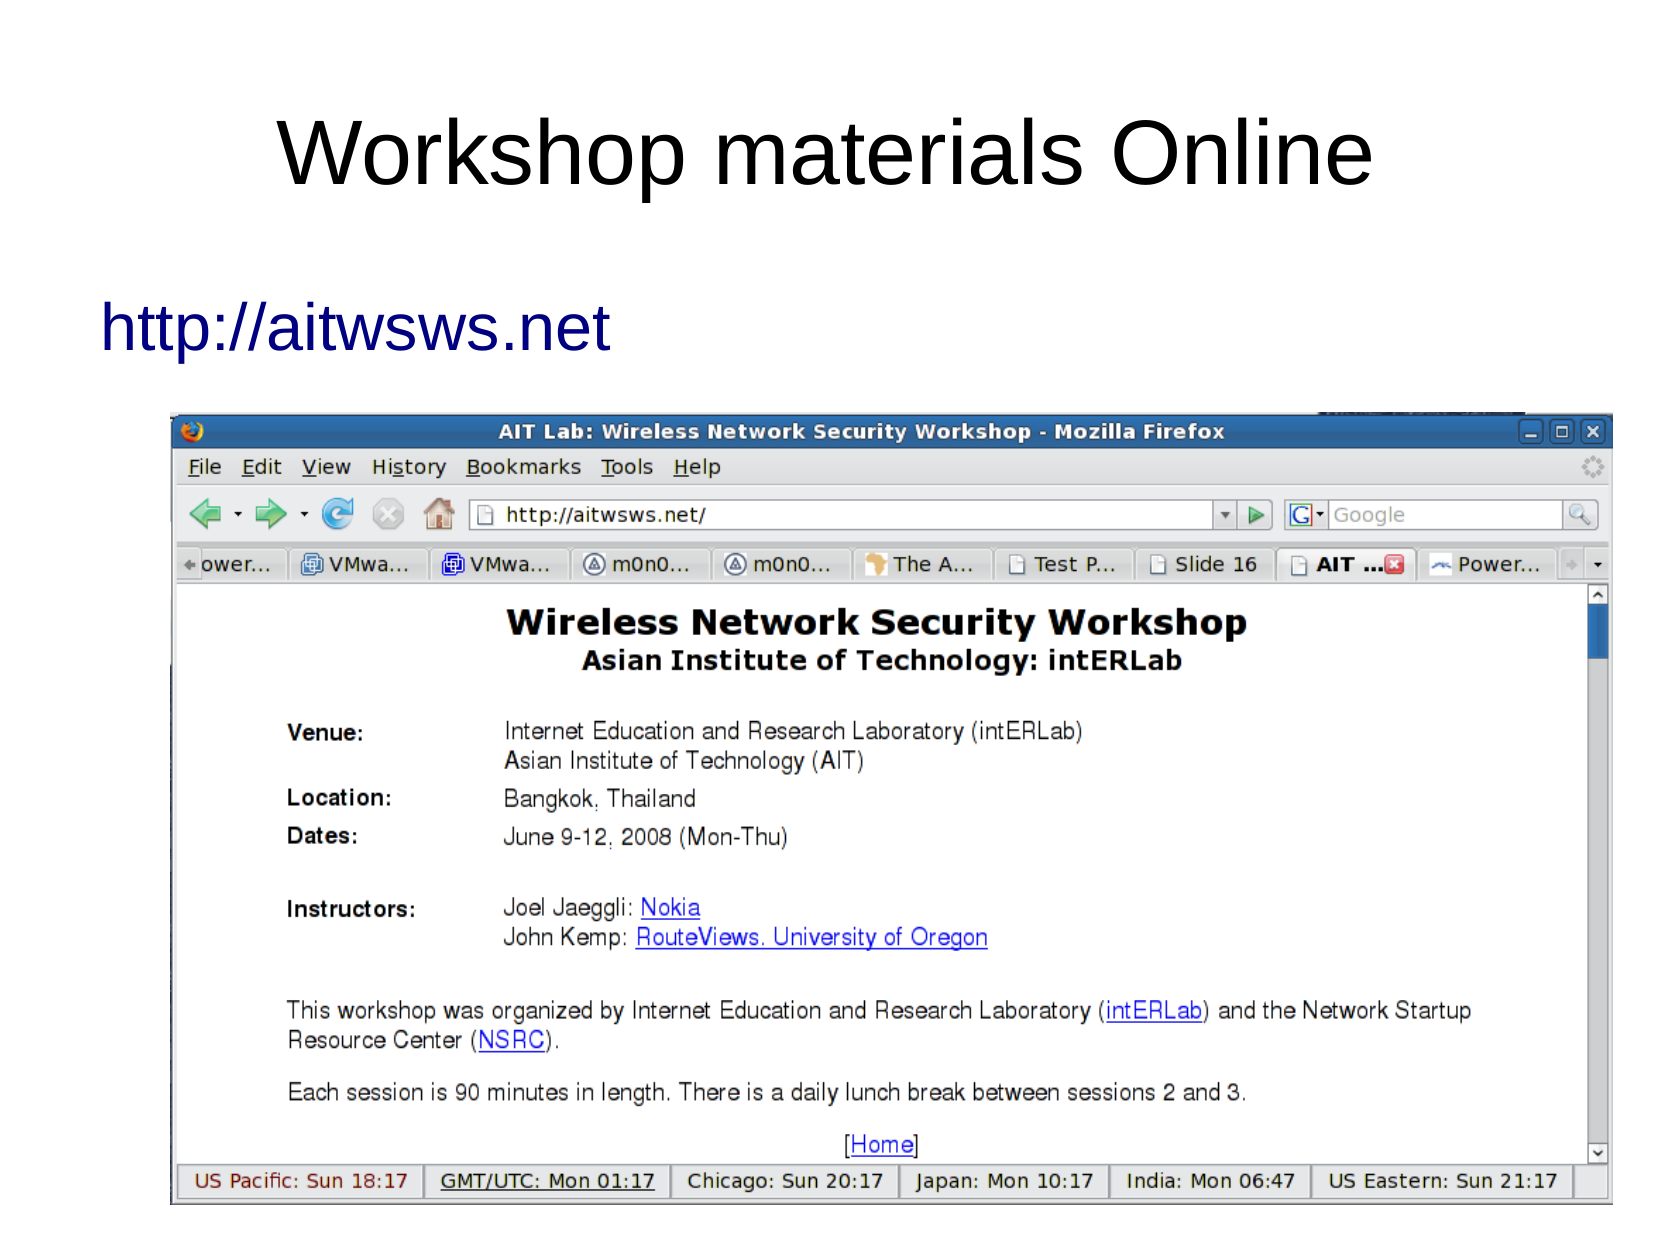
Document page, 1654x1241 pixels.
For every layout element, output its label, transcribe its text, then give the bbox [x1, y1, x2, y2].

title Workshop materials Online [82, 49, 1571, 257]
list http://aitwsws.net [82, 290, 1571, 1094]
picture [170, 412, 1613, 1205]
